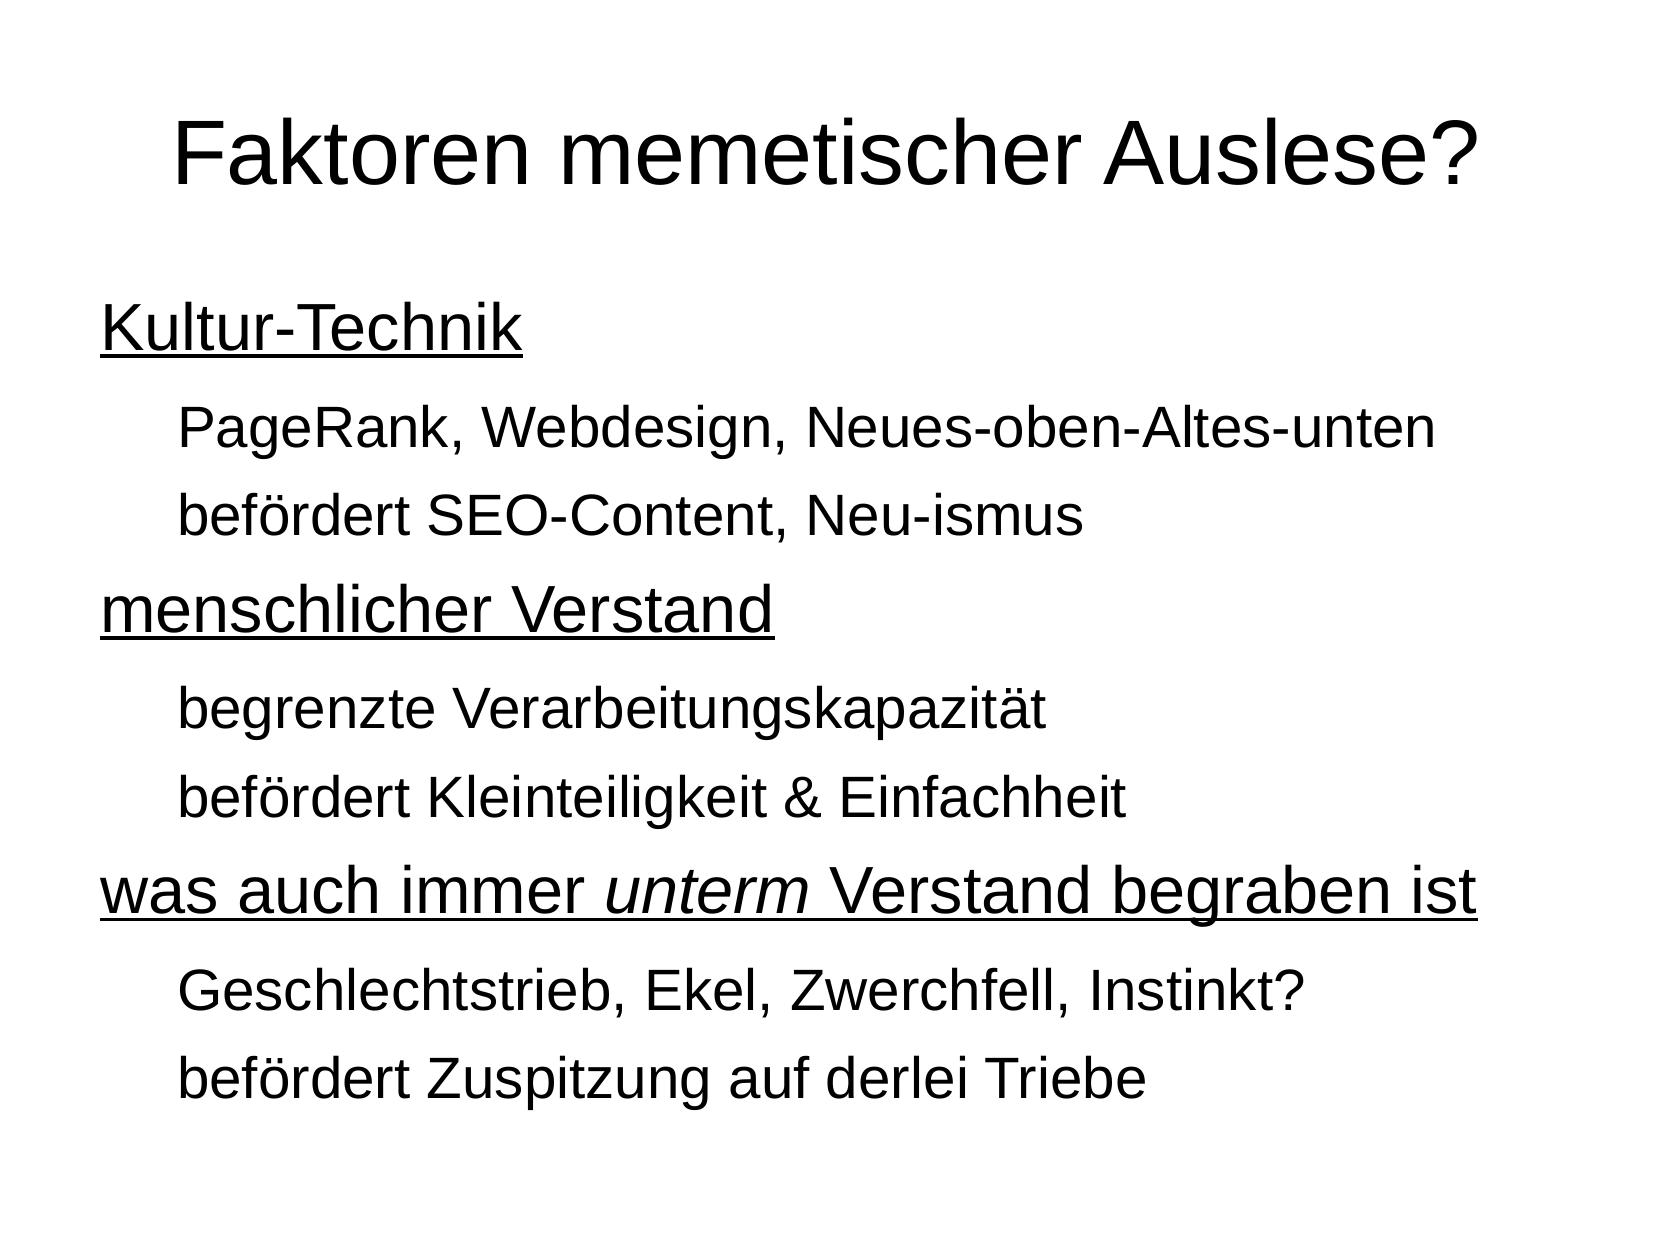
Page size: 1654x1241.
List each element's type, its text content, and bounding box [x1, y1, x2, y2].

title Faktoren memetischer Auslese? [82, 49, 1571, 257]
list Kultur-Technik PageRank, Webdesign, Neues-oben-Altes-unten befördert SEO-Content, Neu-ismus menschlicher Verstand begrenzte Verarbeitungskapazität befördert Kleinteiligkeit & Einfachheit was auch immer unterm Verstand begraben ist Geschlechtstrieb, Ekel, Zwerchfell, Instinkt? befördert Zuspitzung auf derlei Triebe [82, 290, 1571, 1112]
